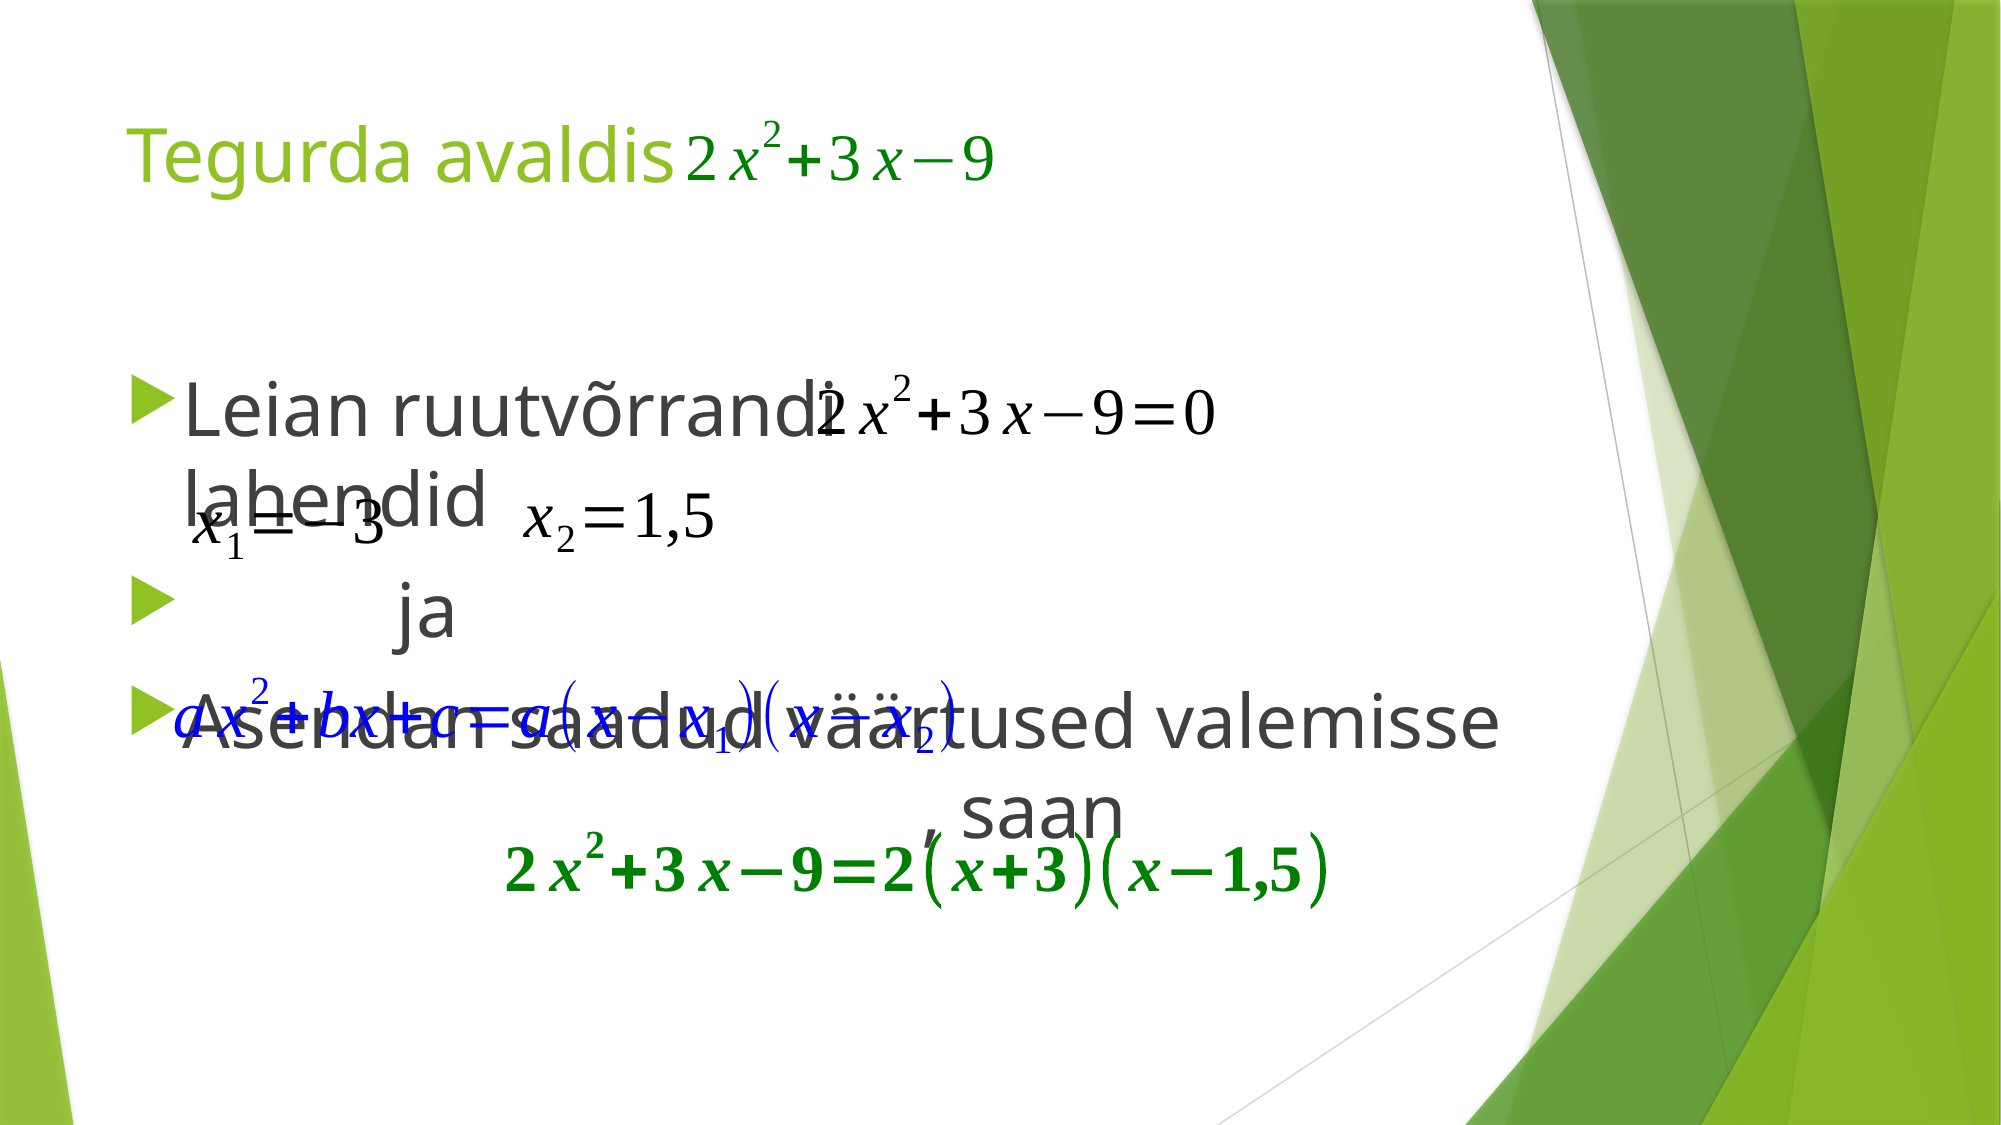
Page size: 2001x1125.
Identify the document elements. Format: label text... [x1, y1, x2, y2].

chart [498, 822, 1336, 911]
chart [809, 365, 1224, 449]
chart [513, 477, 723, 562]
chart [183, 484, 393, 568]
list Leian ruutvõrrandi lahendid ja Asendan saadud väärtused valemisse , saan [111, 354, 1590, 1109]
title Tegurda avaldis [111, 99, 1522, 317]
chart [165, 669, 967, 762]
chart [679, 111, 1004, 196]
